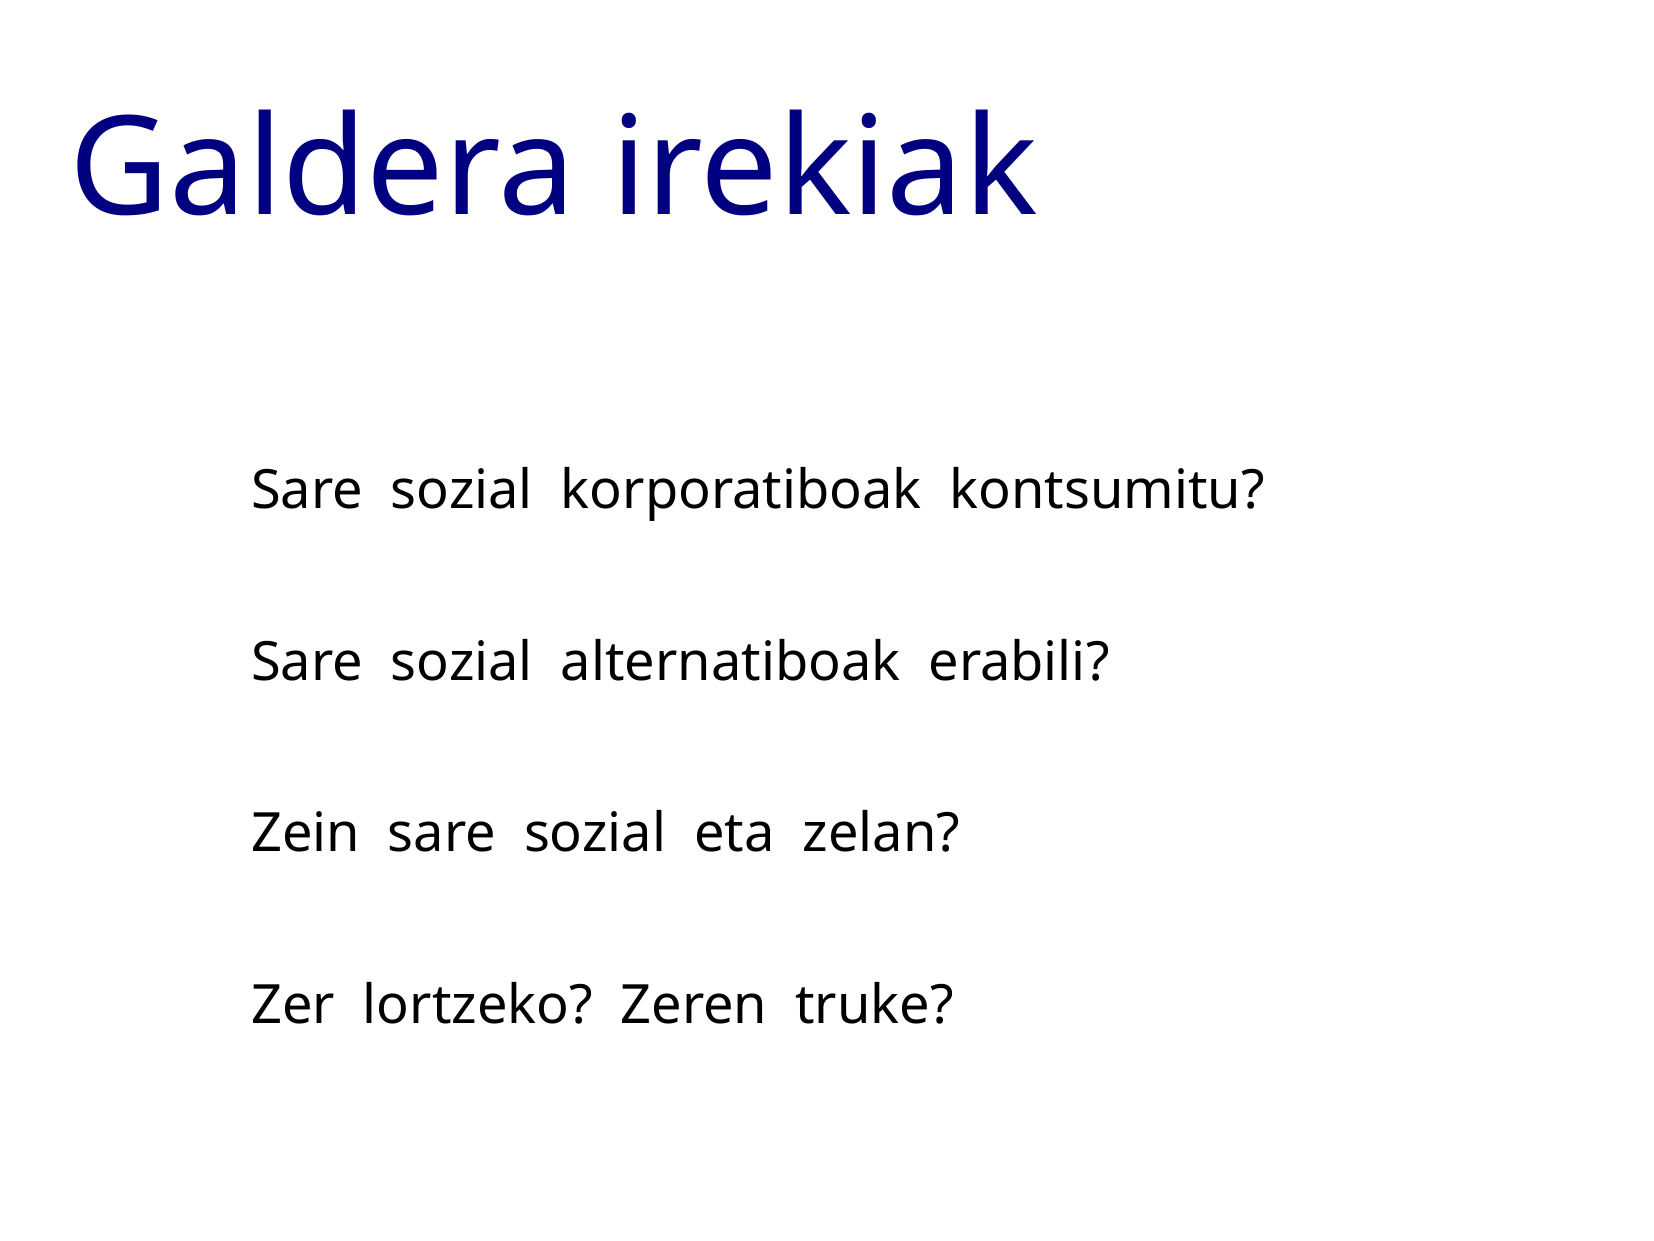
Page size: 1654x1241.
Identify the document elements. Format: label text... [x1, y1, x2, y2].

text_box Galdera irekiak [55, 60, 1212, 237]
text_box Sare sozial korporatiboak kontsumitu? Sare sozial alternatiboak erabili? Zein sare sozial eta zelan? Zer lortzeko? Zeren truke? [236, 442, 1524, 954]
